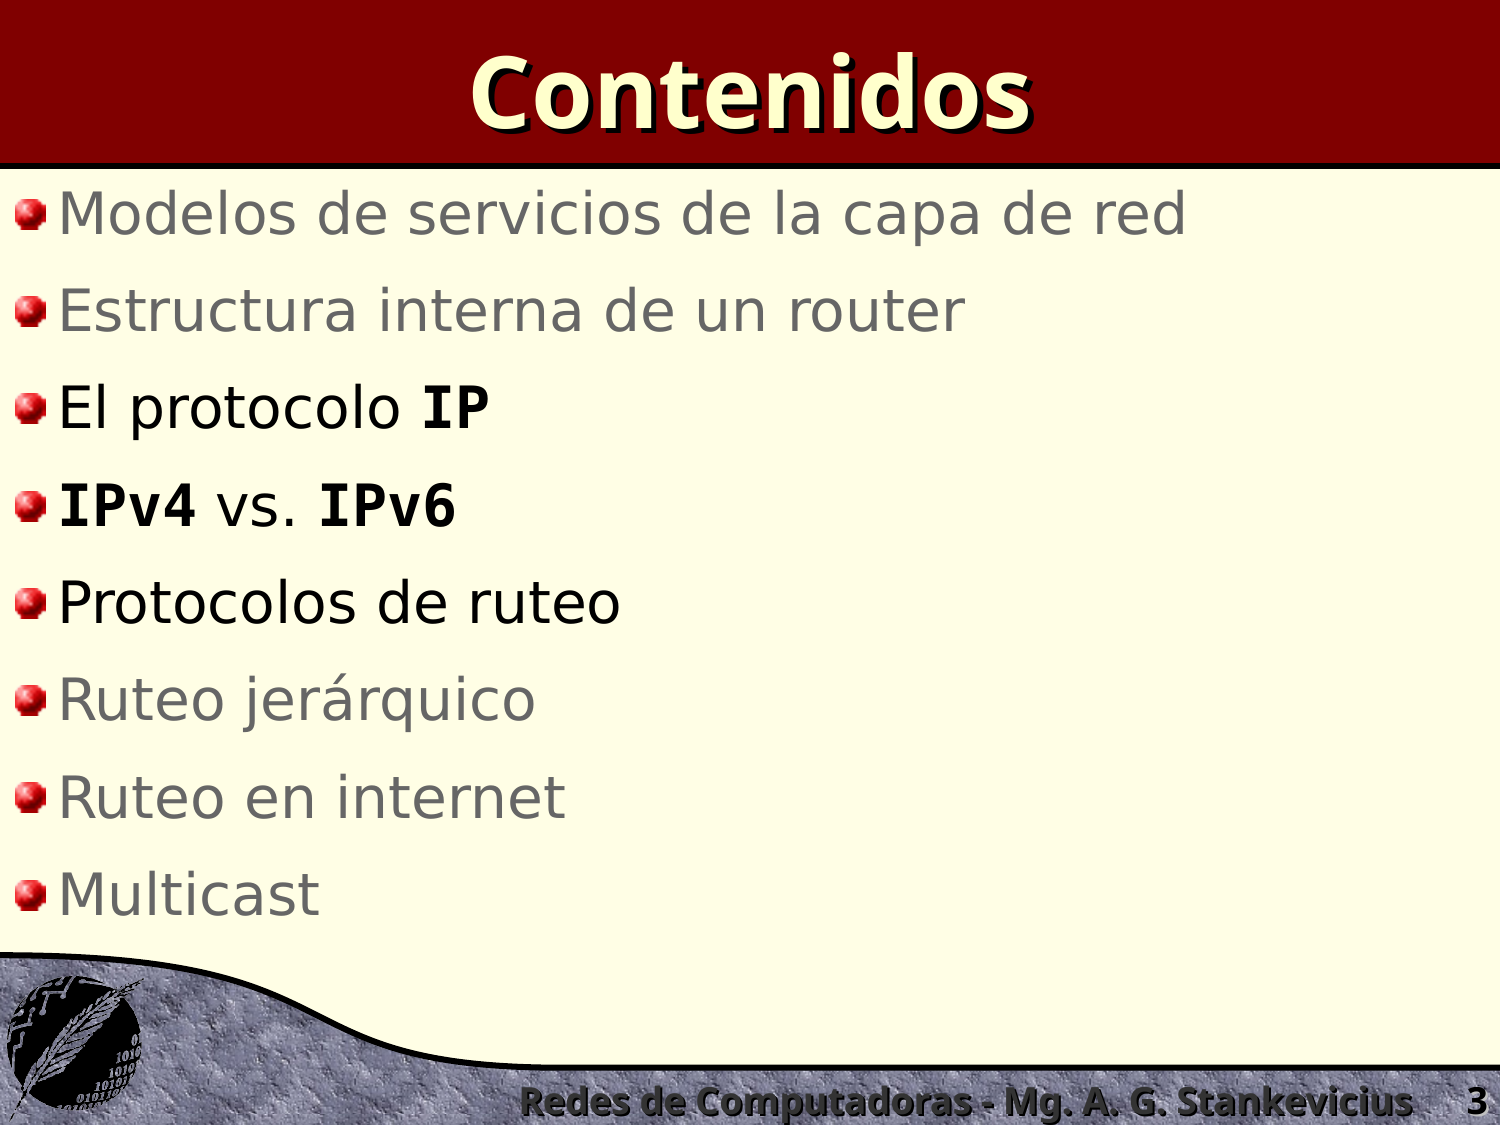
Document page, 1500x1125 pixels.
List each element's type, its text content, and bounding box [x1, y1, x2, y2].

picture [1047, 1100, 1054, 1110]
picture [0, 959, 1500, 1125]
title Contenidos [15, 5, 1485, 160]
picture [790, 1100, 795, 1110]
list Modelos de servicios de la capa de red Estructura interna de un router El protocolo IP IPv4 vs. IPv6 Protocolos de ruteo Ruteo jerárquico Ruteo en internet Multicast [0, 180, 1500, 930]
